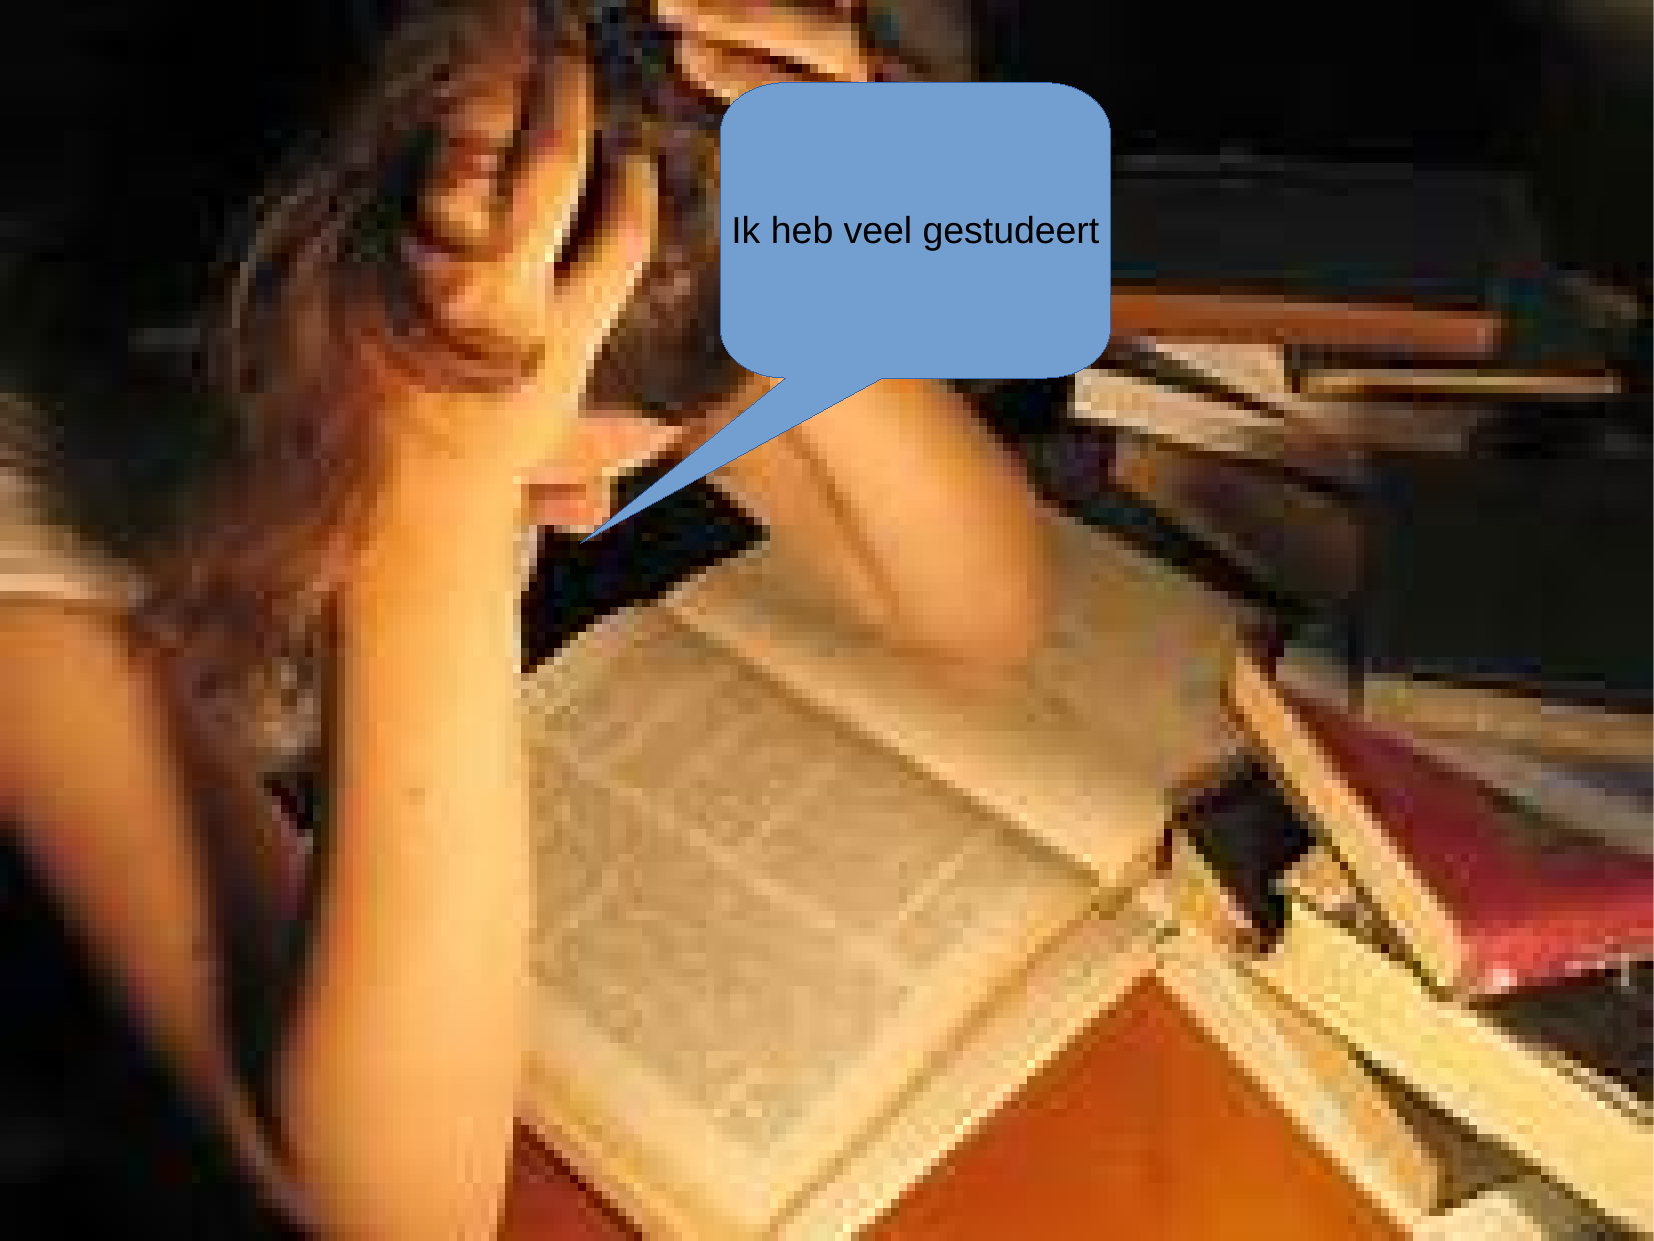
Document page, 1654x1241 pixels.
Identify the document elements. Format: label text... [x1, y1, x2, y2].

text_box Ik heb veel gestudeert [580, 82, 1111, 544]
picture [0, 0, 1654, 1241]
